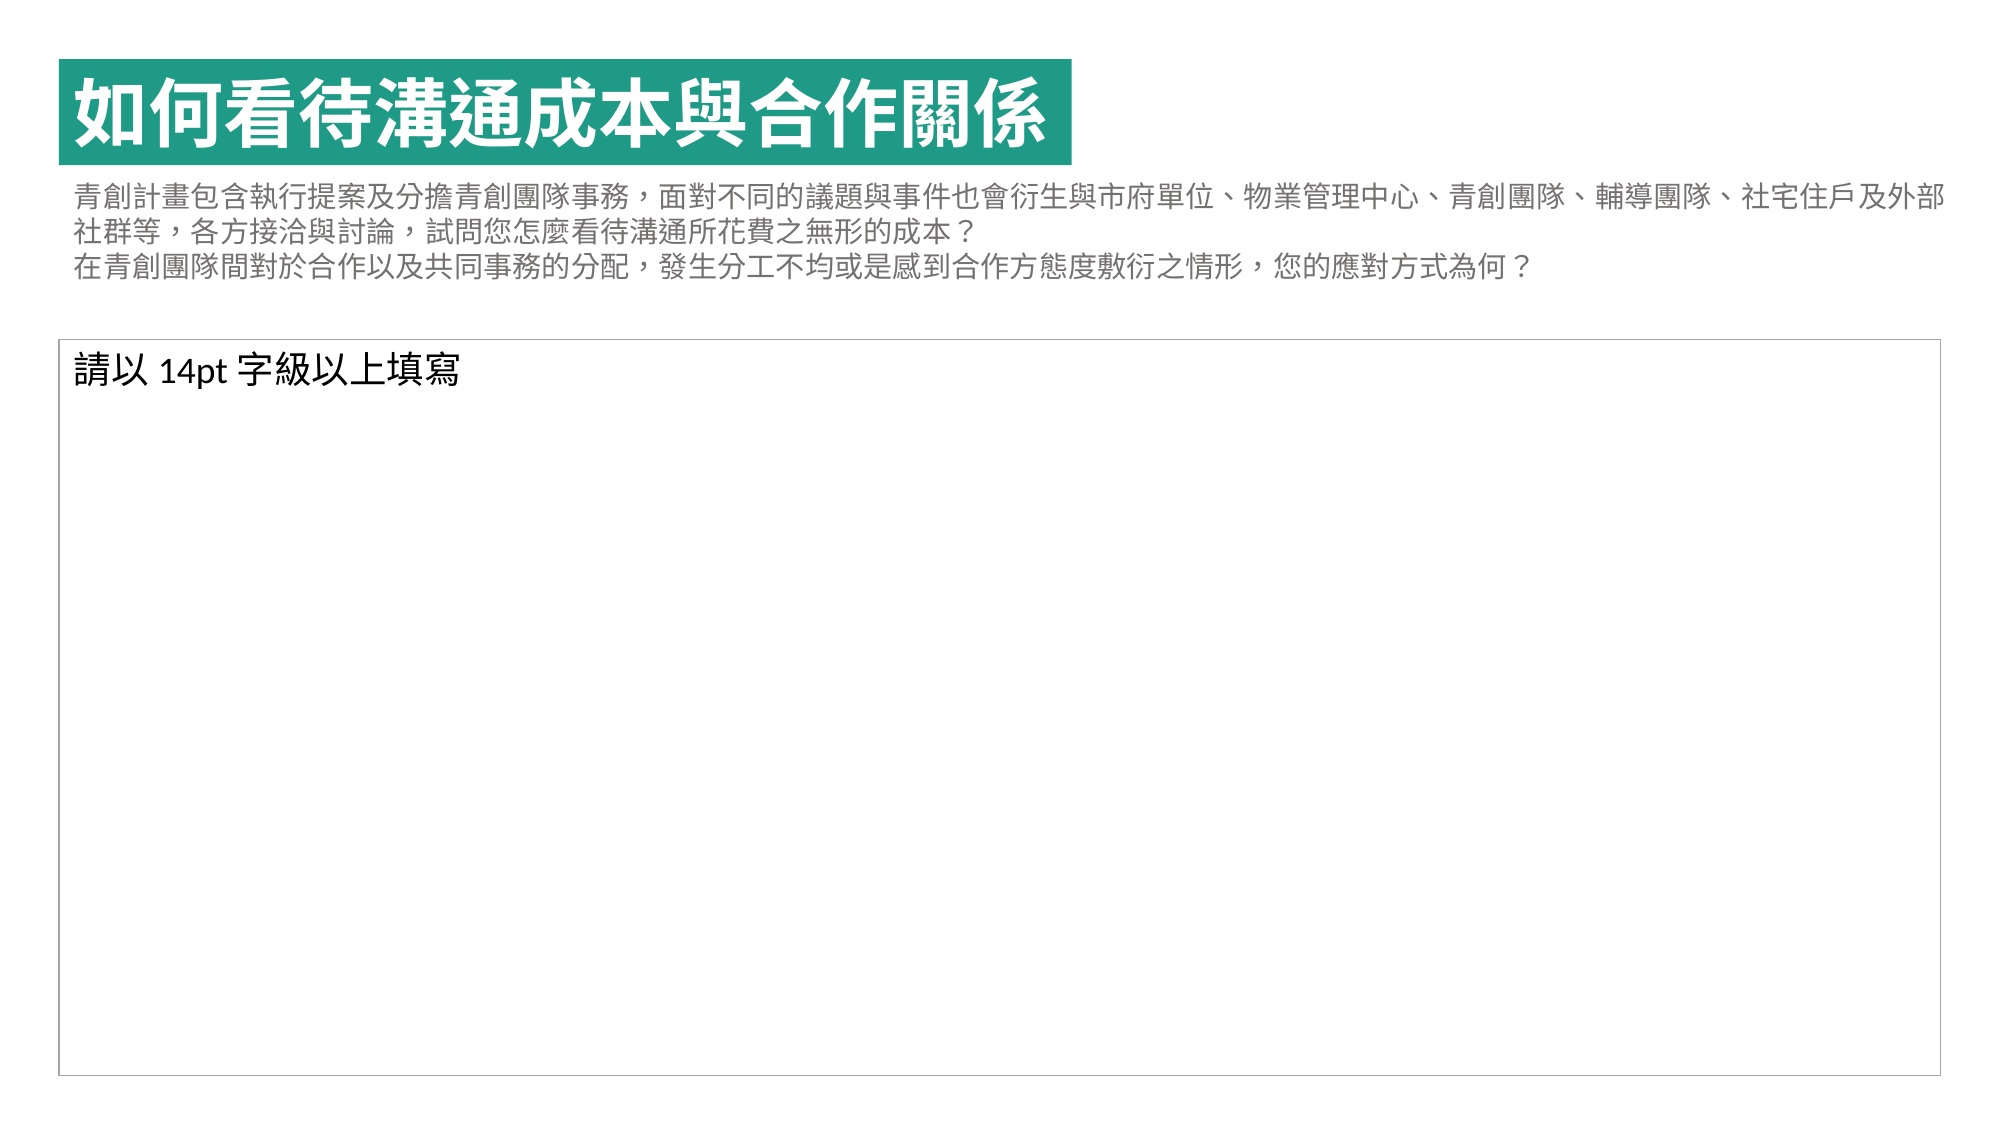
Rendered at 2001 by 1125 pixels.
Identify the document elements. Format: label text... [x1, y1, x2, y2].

text_box 如何看待溝通成本與合作關係 [58, 59, 1072, 166]
text_box 請以14pt字級以上填寫 [58, 339, 1941, 1076]
text_box 青創計畫包含執行提案及分擔青創團隊事務，面對不同的議題與事件也會衍生與市府單位、物業管理中心、青創團隊、輔導團隊、社宅住戶及外部社群等，各方接洽與討論，試問您怎麼看待溝通所花費之無形的成本？ 在青創團隊間對於合作以及共同事務的分配，發生分工不均或是感到合作方態度敷衍之情形，您的應對方式為何？ [58, 171, 1969, 293]
